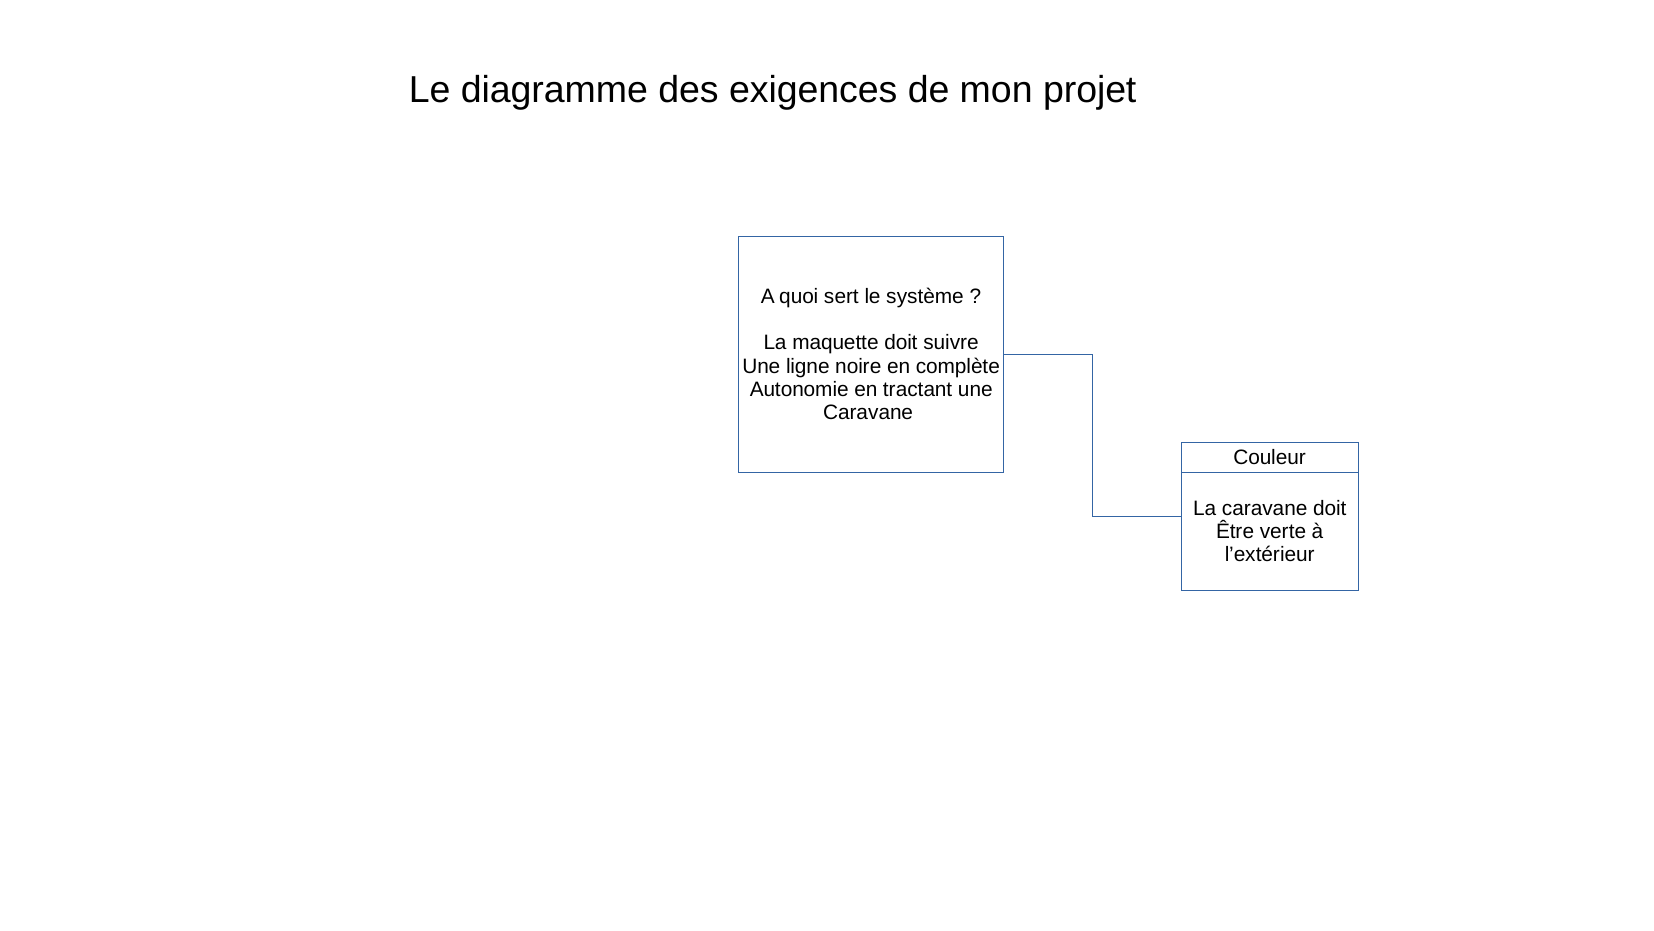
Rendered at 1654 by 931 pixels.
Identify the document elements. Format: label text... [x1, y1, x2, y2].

text_box Couleur [1181, 442, 1359, 472]
text_box Le diagramme des exigences de mon projet [394, 61, 1152, 119]
text_box La caravane doit Être verte à l’extérieur [1181, 472, 1359, 591]
text_box A quoi sert le système ? La maquette doit suivre Une ligne noire en complète Autonomie en tractant une Caravane [738, 236, 1004, 473]
